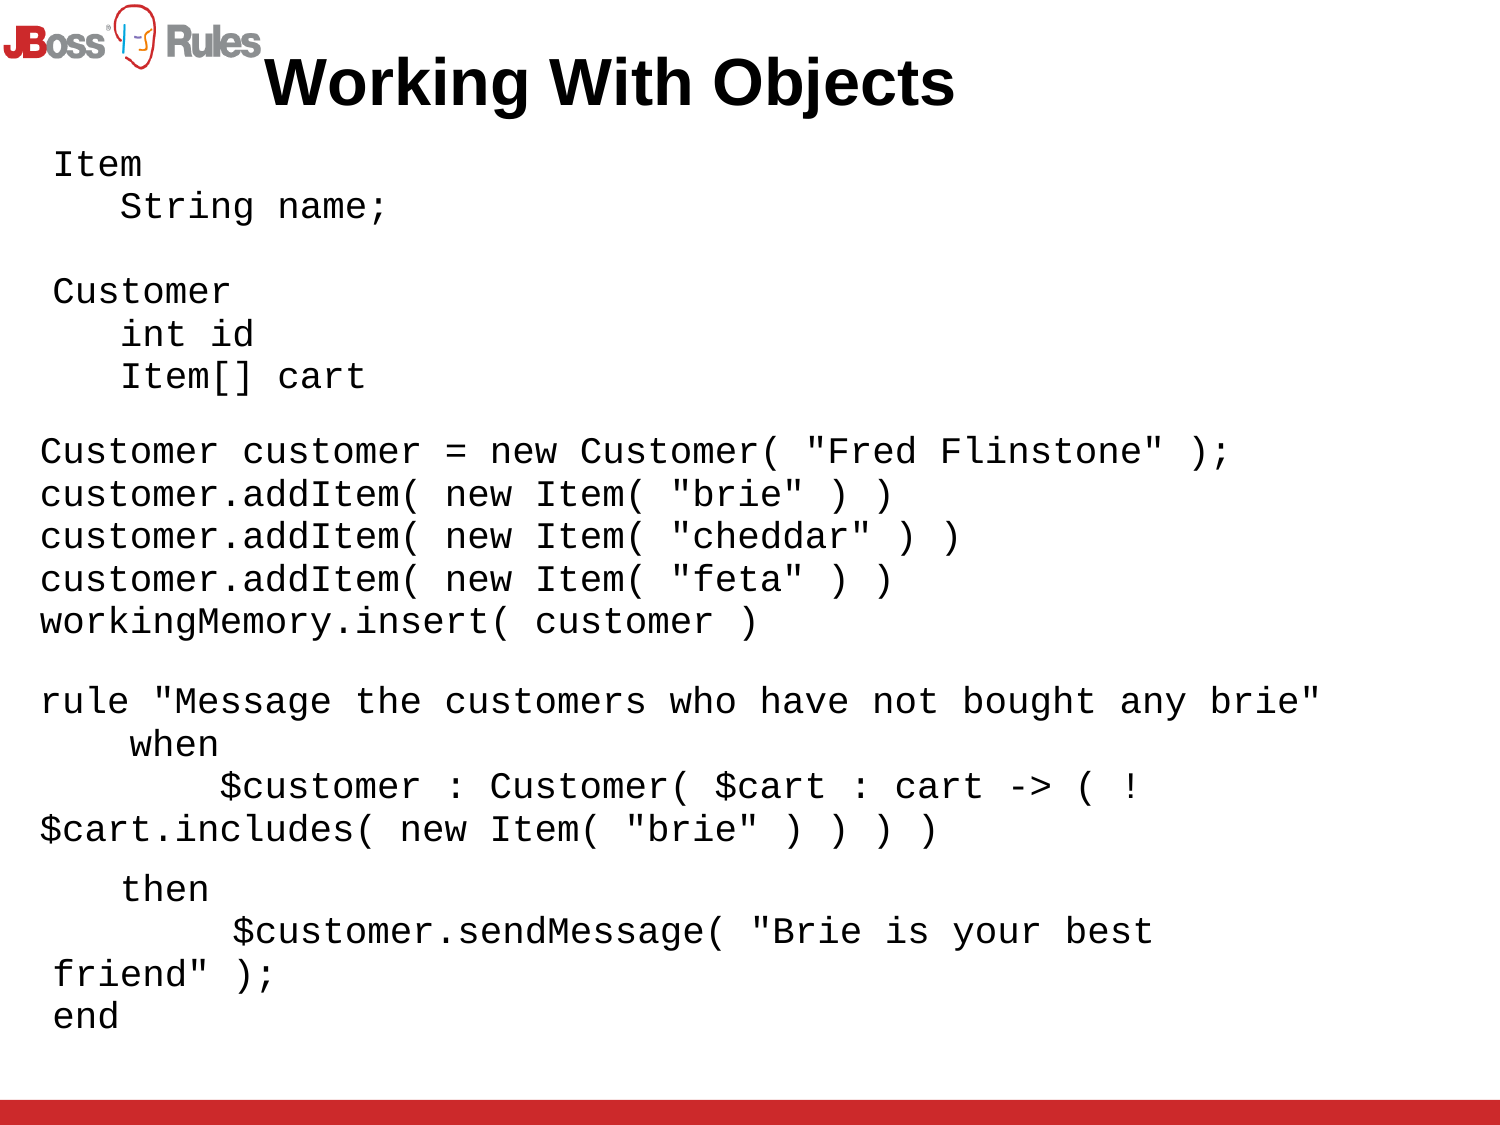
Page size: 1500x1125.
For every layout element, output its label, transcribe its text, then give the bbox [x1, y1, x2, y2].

text_box rule "Message the customers who have not bought any brie" when $customer : Customer( $cart : cart -> ( ! $cart.includes( new Item( "brie" ) ) ) ) [24, 674, 1500, 861]
picture [0, 0, 266, 73]
text_box Customer customer = new Customer( "Fred Flinstone" ); customer.addItem( new Item( "brie" ) ) customer.addItem( new Item( "cheddar" ) ) customer.addItem( new Item( "feta" ) ) workingMemory.insert( customer ) [24, 424, 1500, 653]
title Working With Objects [249, 37, 1450, 150]
text_box Item String name; Customer int id Item[] cart [37, 137, 788, 408]
text_box then $customer.sendMessage( "Brie is your best friend" ); end [37, 862, 1238, 1048]
